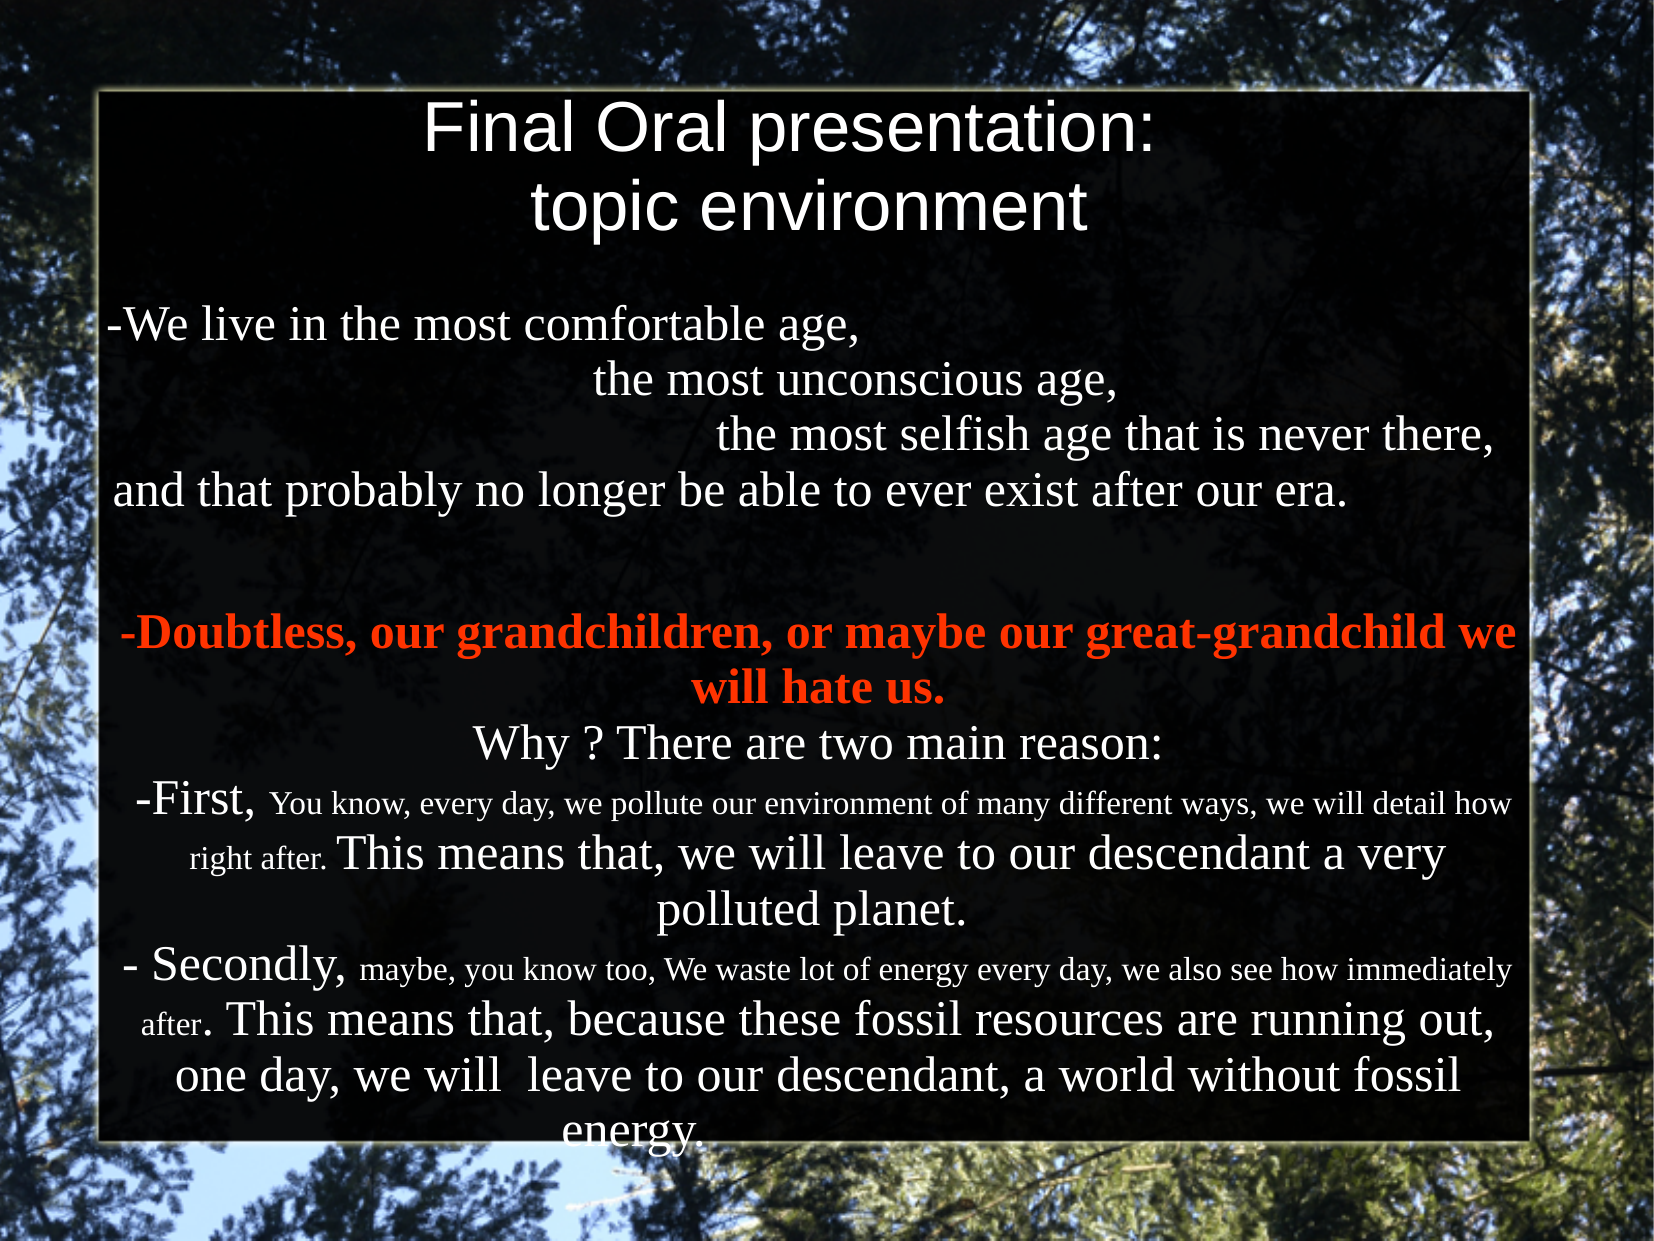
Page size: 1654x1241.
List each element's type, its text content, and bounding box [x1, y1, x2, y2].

picture [0, 0, 1654, 1241]
subtitle -We live in the most comfortable age, the most unconscious age, the most selfish age that is never there, and that probably no longer be able to ever exist after our era. -Doubtless, our grandchildren, or maybe our great-grandchild we will hate us. Why ? There are two main reason: -First, You know, every day, we pollute our environment of many different ways, we will detail how right after. This means that, we will leave to our descendant a very polluted planet. - Secondly, maybe, you know too, We waste lot of energy every day, we also see how immediately after. This means that, because these fossil resources are running out, one day, we will leave to our descendant, a world without fossil energy. [106, 310, 1531, 1143]
title Final Oral presentation: topic environment [76, 82, 1524, 251]
